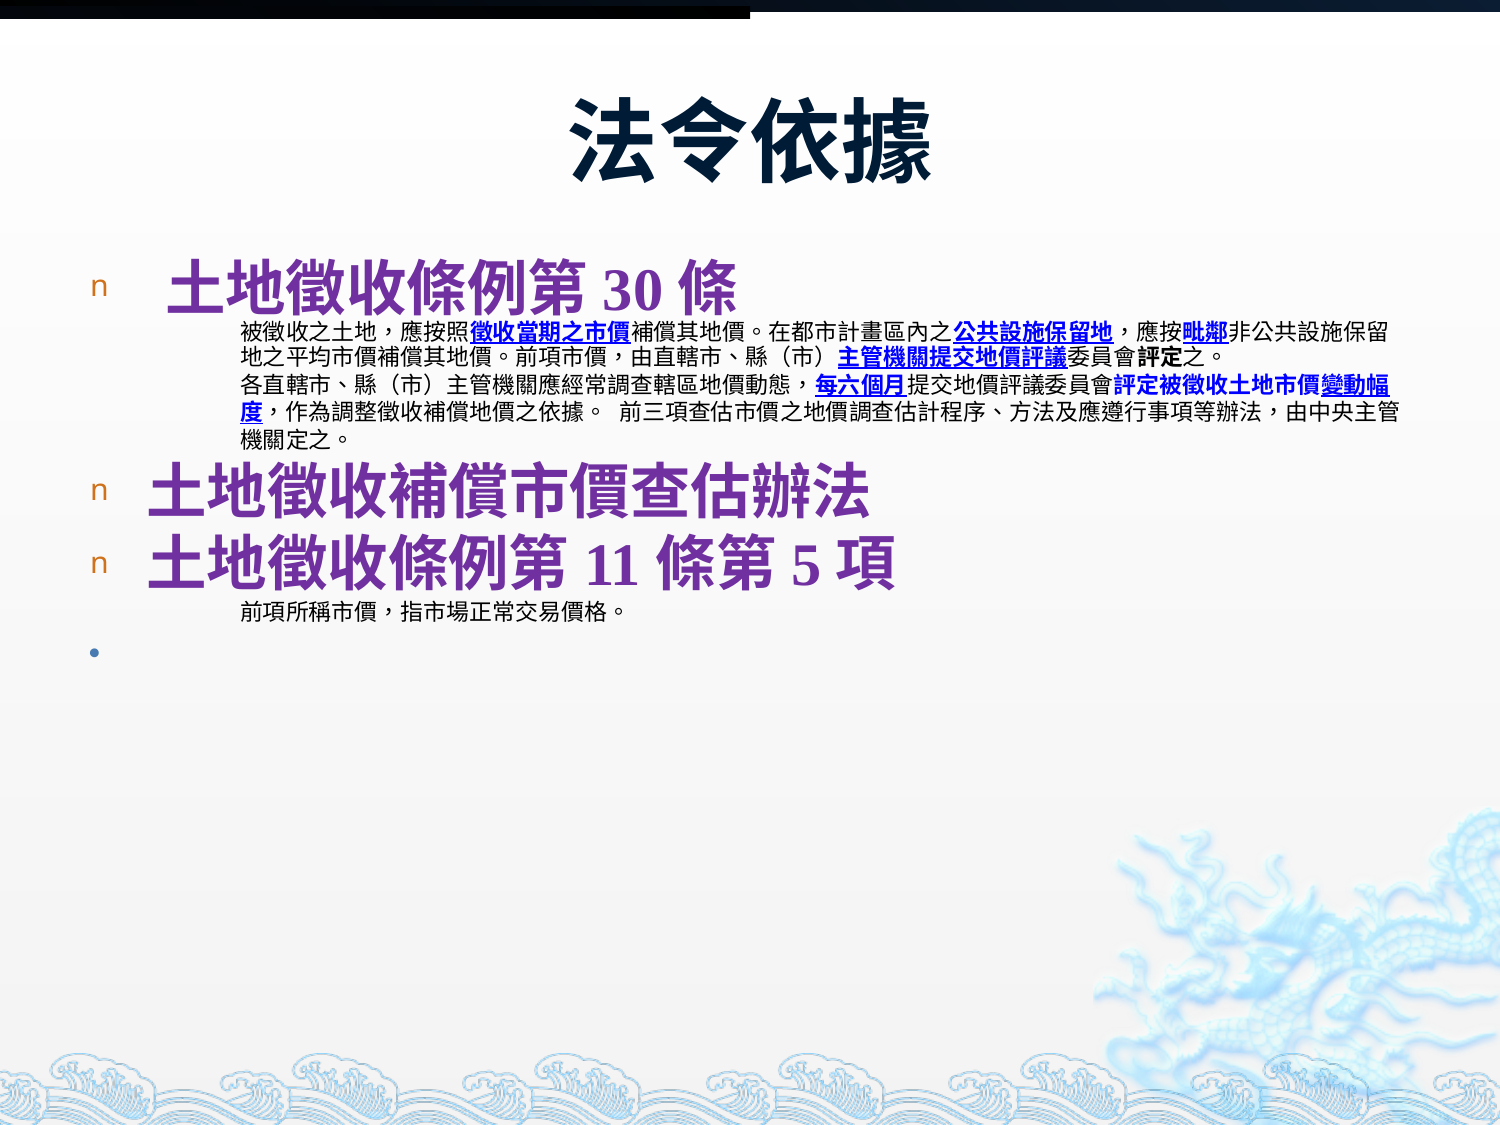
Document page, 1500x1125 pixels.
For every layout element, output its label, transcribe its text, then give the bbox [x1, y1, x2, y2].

list 土地徵收條例第30條 被徵收之土地，應按照徵收當期之市價補償其地價。在都市計畫區內之公共設施保留地，應按毗鄰非公共設施保留地之平均市價補償其地價。前項市價，由直轄市、縣（市）主管機關提交地價評議委員會評定之。 各直轄市、縣（市）主管機關應經常調查轄區地價動態，每六個月提交地價評議委員會評定被徵收土地市價變動幅度，作為調整徵收補償地價之依據。 前三項查估市價之地價調查估計程序、方法及應遵行事項等辦法，由中央主管機關定之。 土地徵收補償市價查估辦法 土地徵收條例第11條第5項 前項所稱市價，指市場正常交易價格。 [75, 262, 1426, 1036]
title 法令依據 [75, 45, 1426, 233]
